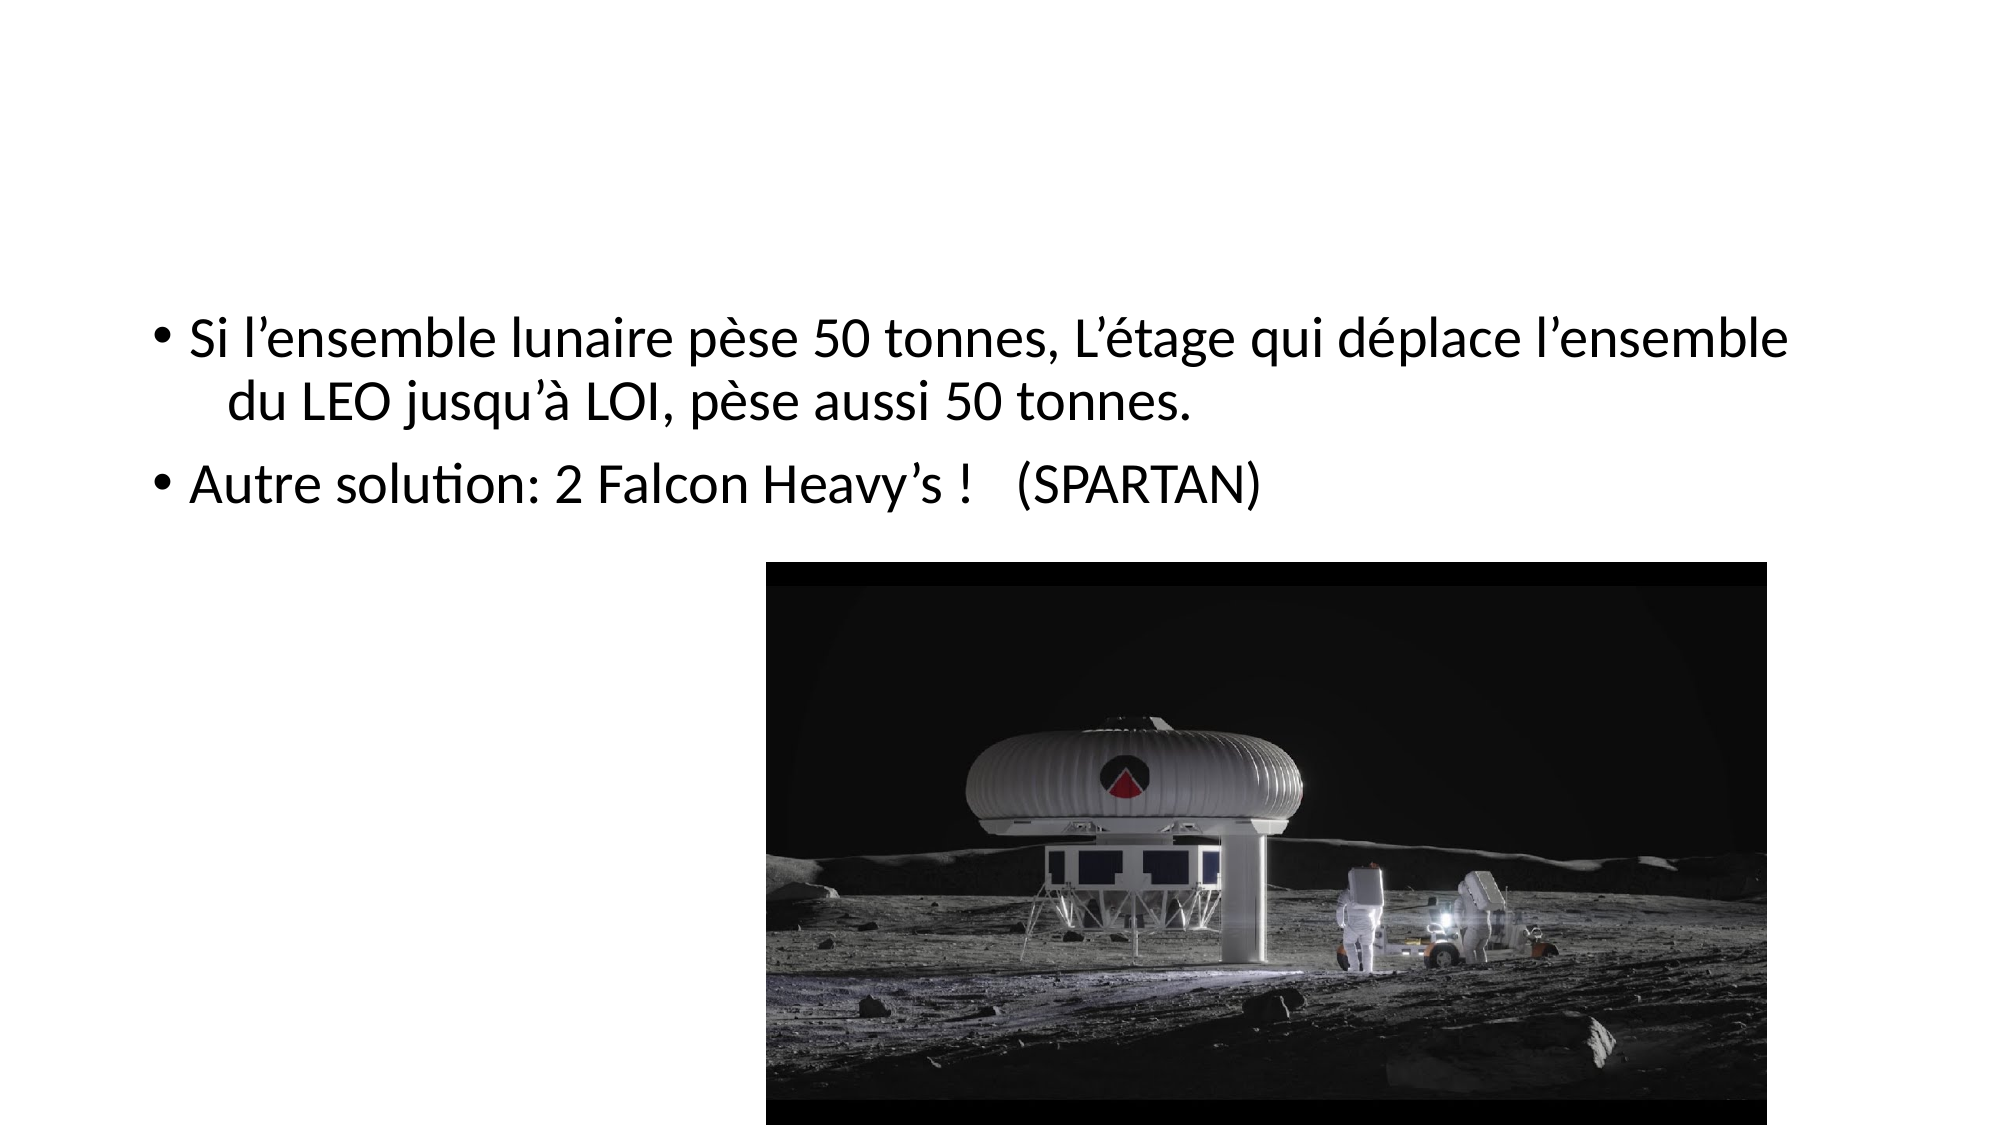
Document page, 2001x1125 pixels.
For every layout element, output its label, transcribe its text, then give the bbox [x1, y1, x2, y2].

list Si l’ensemble lunaire pèse 50 tonnes, L’étage qui déplace l’ensemble du LEO jusqu’à LOI, pèse aussi 50 tonnes. Autre solution: 2 Falcon Heavy’s ! (SPARTAN) [137, 299, 1863, 1014]
picture [766, 562, 1767, 1125]
